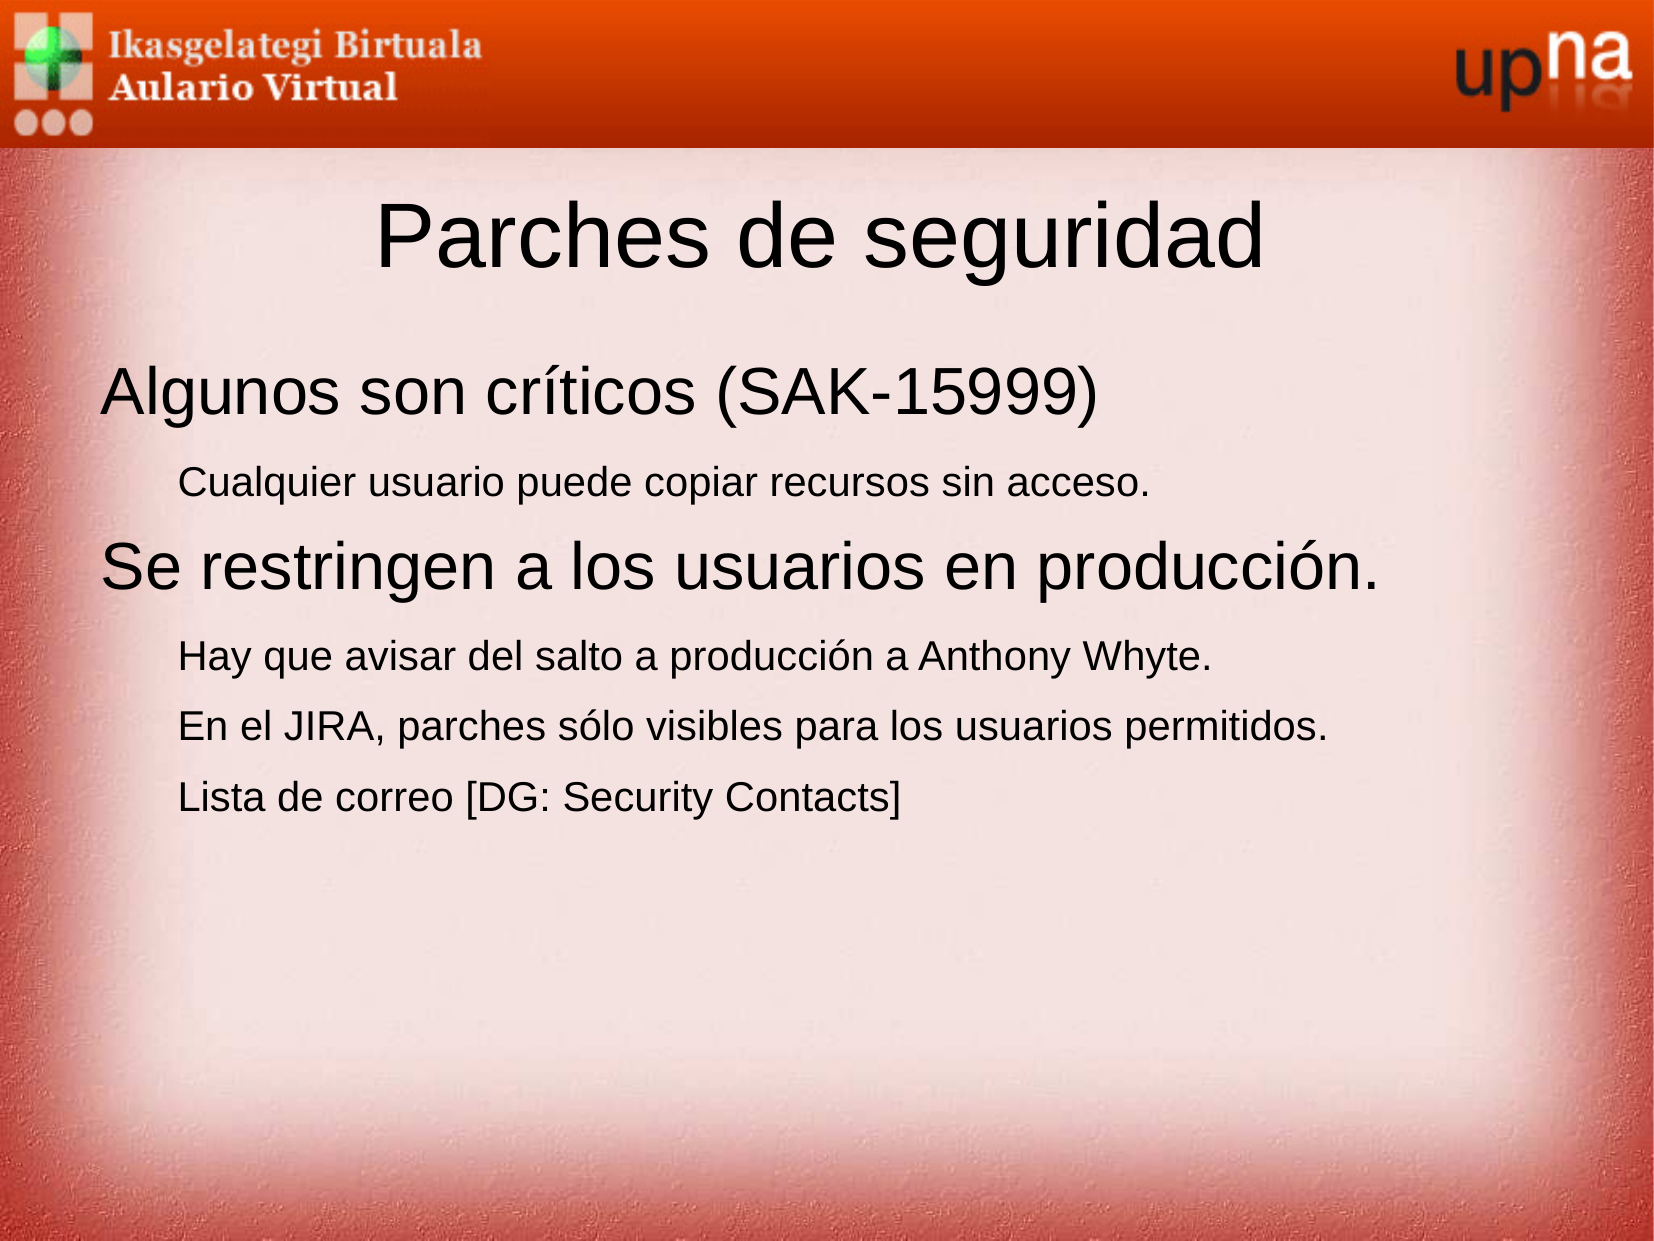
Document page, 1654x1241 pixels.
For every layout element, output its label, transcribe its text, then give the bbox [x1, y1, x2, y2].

list Algunos son críticos (SAK-15999) Cualquier usuario puede copiar recursos sin acceso. Se restringen a los usuarios en producción. Hay que avisar del salto a producción a Anthony Whyte. En el JIRA, parches sólo visibles para los usuarios permitidos. Lista de correo [DG: Security Contacts] [83, 354, 1572, 1095]
title Parches de seguridad [77, 147, 1565, 325]
picture [0, 0, 1654, 1241]
